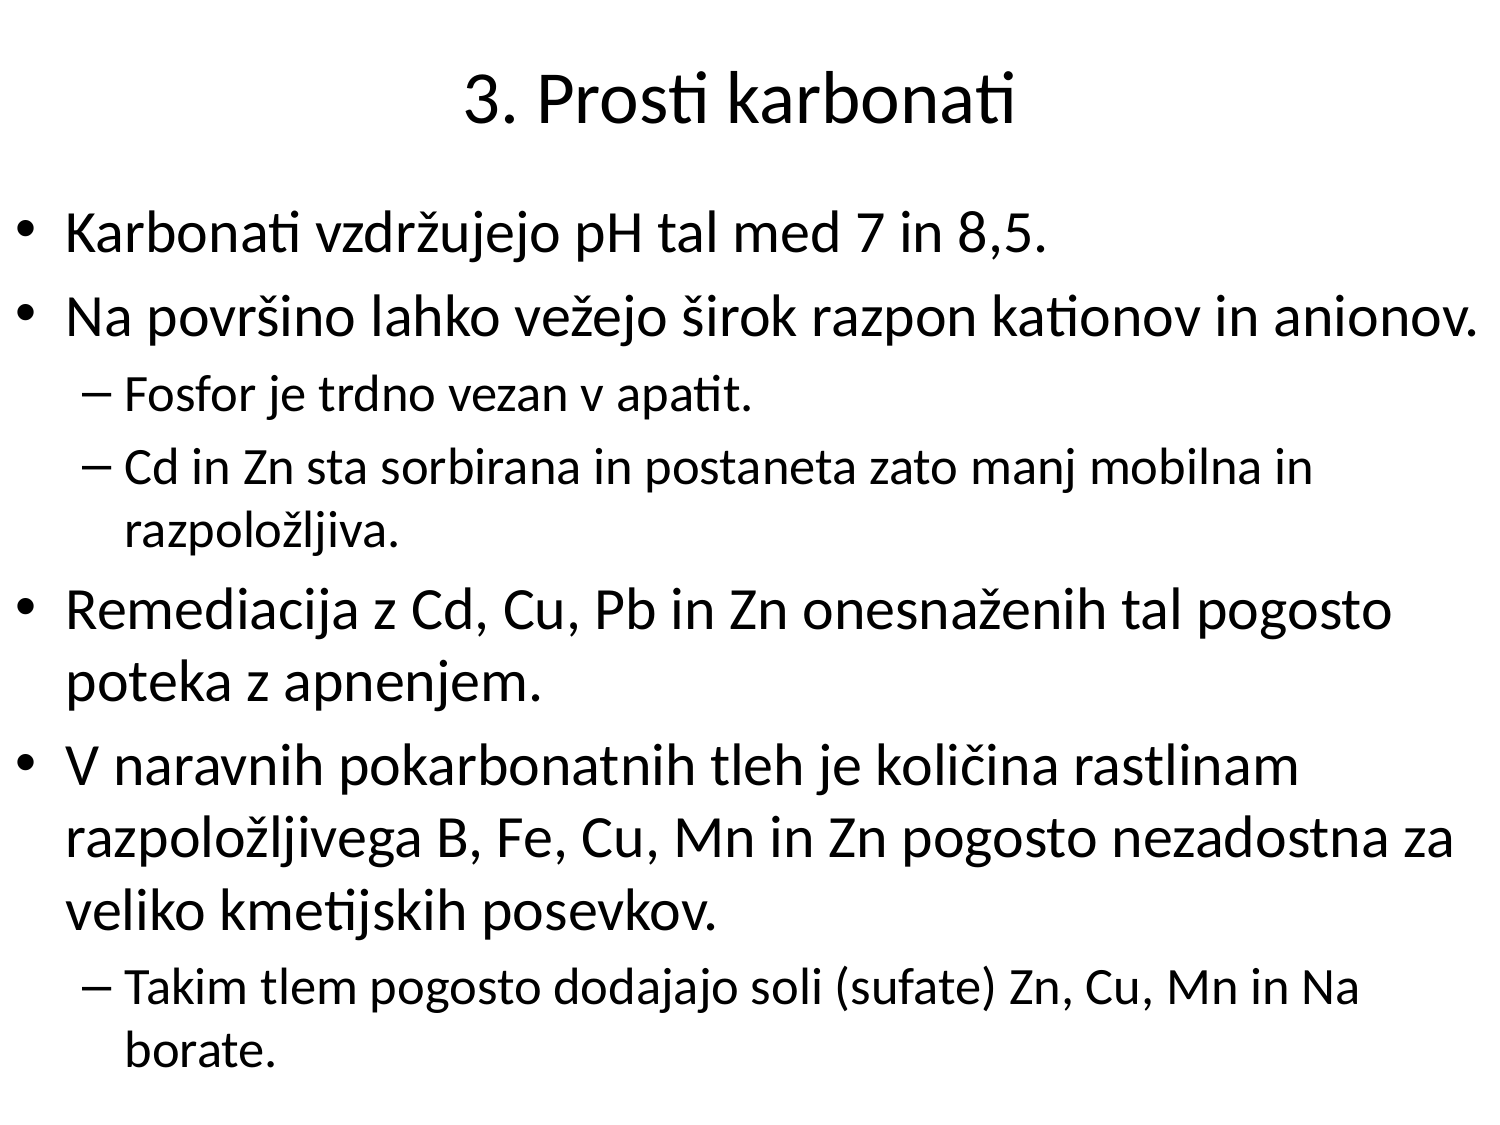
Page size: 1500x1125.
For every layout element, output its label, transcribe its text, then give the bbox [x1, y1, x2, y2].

title 3. Prosti karbonati [64, 0, 1415, 184]
list Karbonati vzdržujejo pH tal med 7 in 8,5. Na površino lahko vežejo širok razpon kationov in anionov. Fosfor je trdno vezan v apatit. Cd in Zn sta sorbirana in postaneta zato manj mobilna in razpoložljiva. Remediacija z Cd, Cu, Pb in Zn onesnaženih tal pogosto poteka z apnenjem. V naravnih pokarbonatnih tleh je količina rastlinam razpoložljivega B, Fe, Cu, Mn in Zn pogosto nezadostna za veliko kmetijskih posevkov. Takim tlem pogosto dodajajo soli (sufate) Zn, Cu, Mn in Na borate. [0, 184, 1500, 1125]
